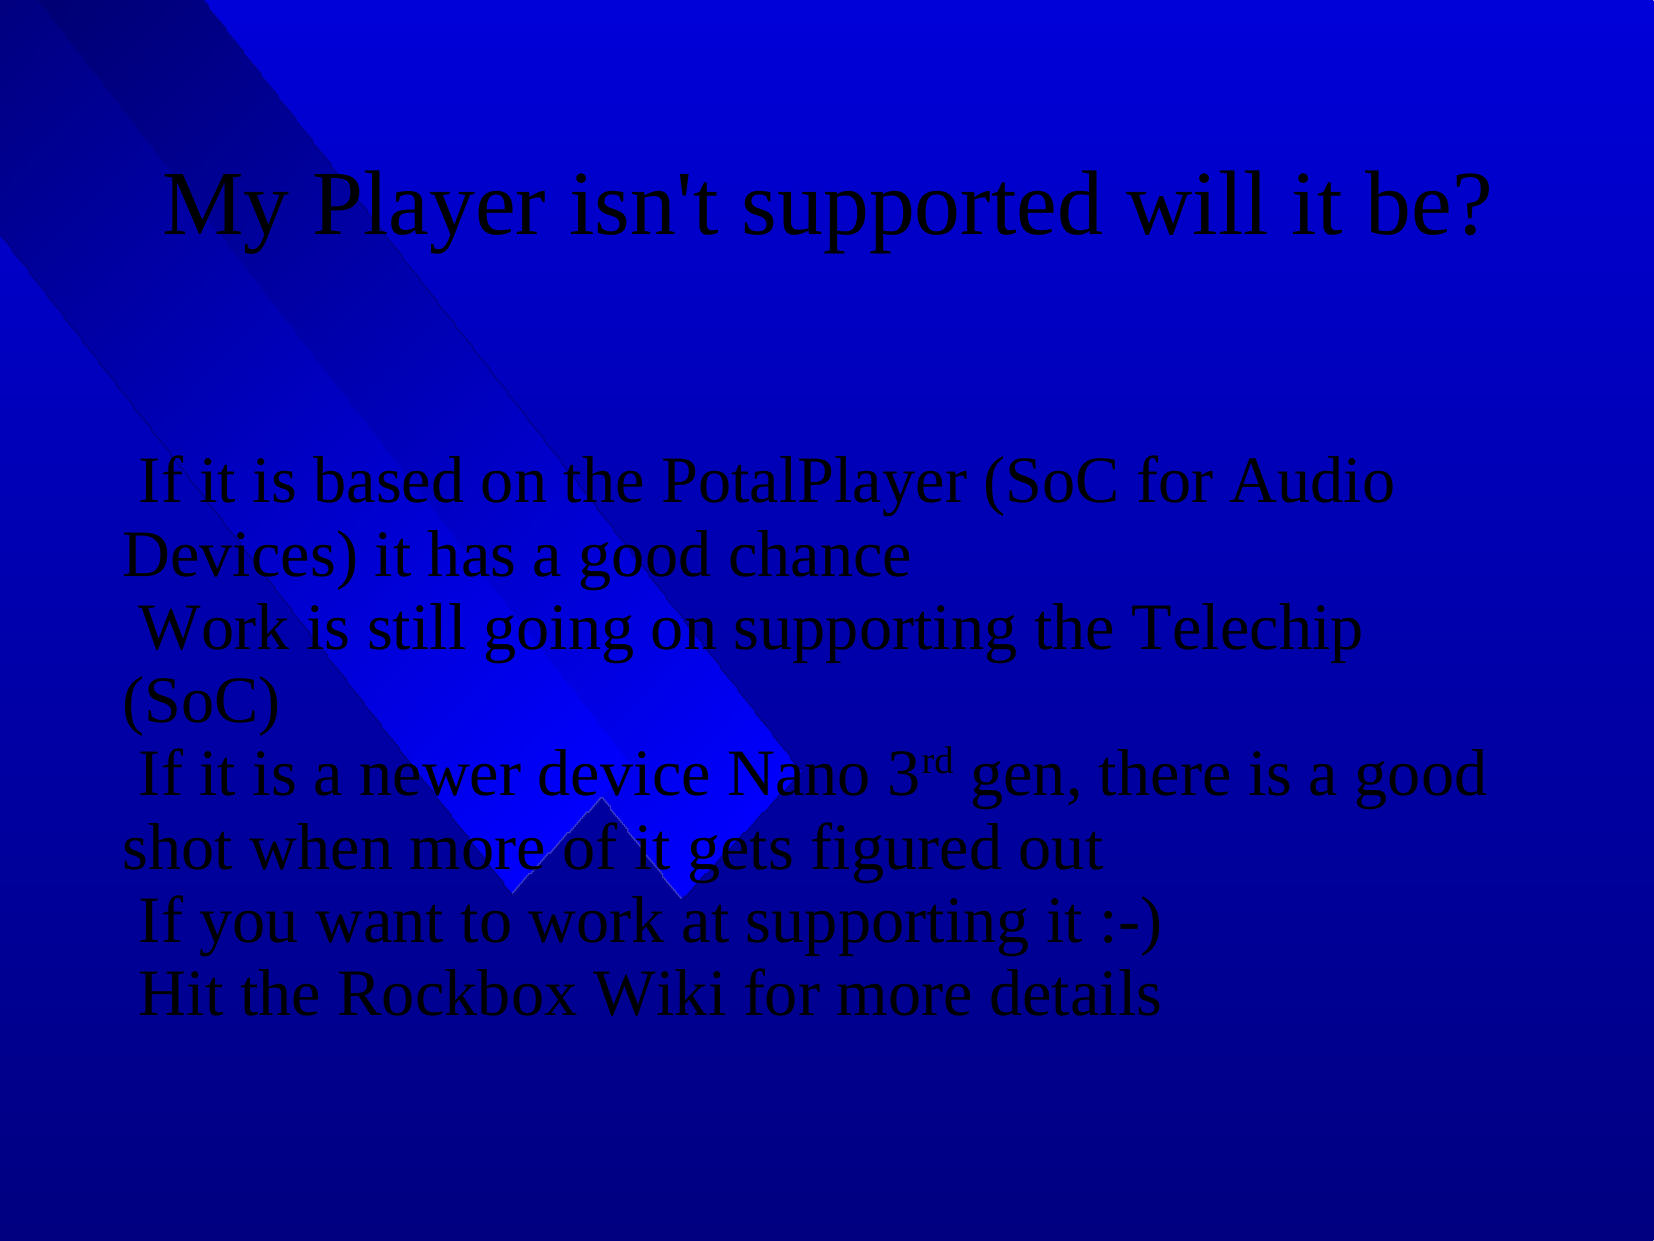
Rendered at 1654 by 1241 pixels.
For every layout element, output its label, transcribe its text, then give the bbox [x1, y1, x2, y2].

subtitle If it is based on the PotalPlayer (SoC for Audio Devices) it has a good chance Work is still going on supporting the Telechip (SoC) If it is a newer device Nano 3rd gen, there is a good shot when more of it gets figured out If you want to work at supporting it :-) Hit the Rockbox Wiki for more details [122, 346, 1535, 1128]
title My Player isn't supported will it be? [122, 99, 1535, 307]
